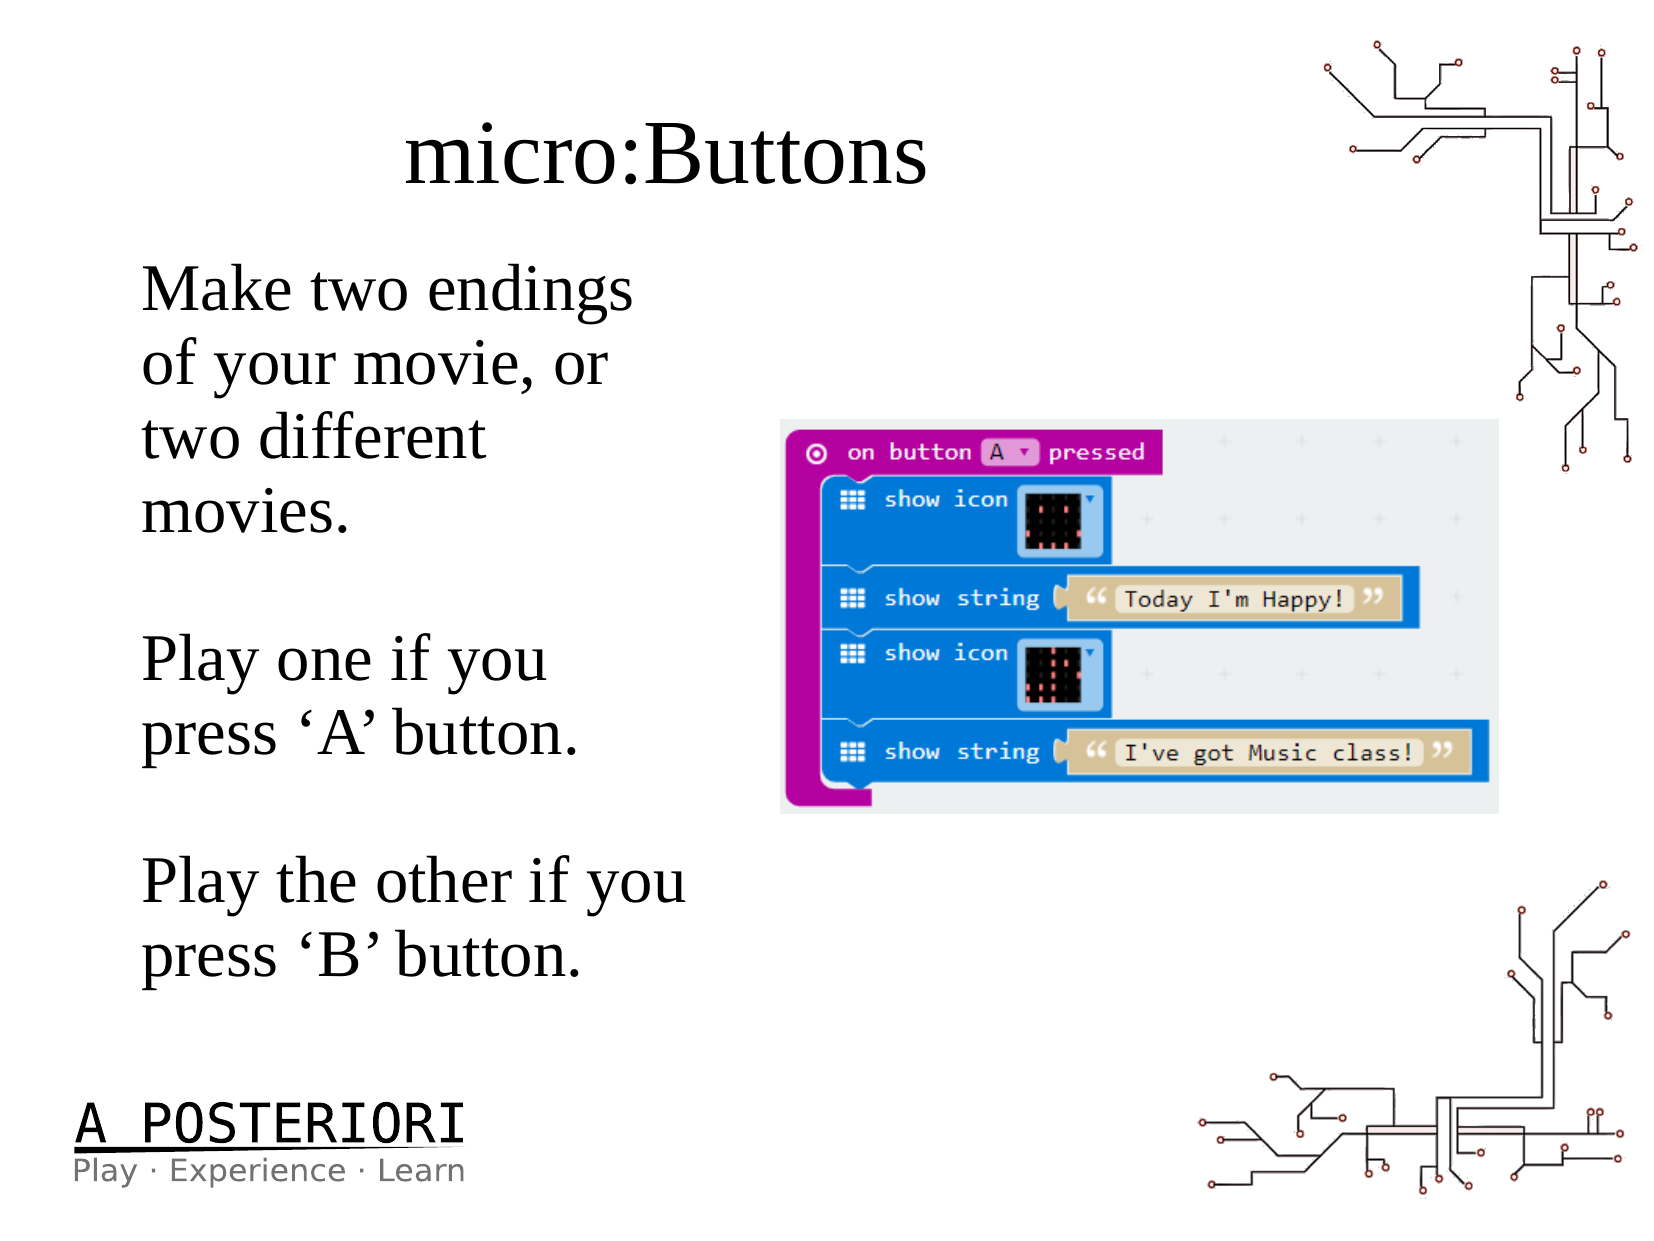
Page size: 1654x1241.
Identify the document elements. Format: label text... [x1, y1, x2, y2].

picture [73, 1101, 466, 1189]
picture [1175, 862, 1636, 1201]
title micro:Buttons [30, 49, 1305, 257]
subtitle Make two endings of your movie, or two different movies. Play one if you press ‘A’ button. Play the other if you press ‘B’ button. [141, 216, 691, 1026]
picture [780, 35, 1643, 814]
